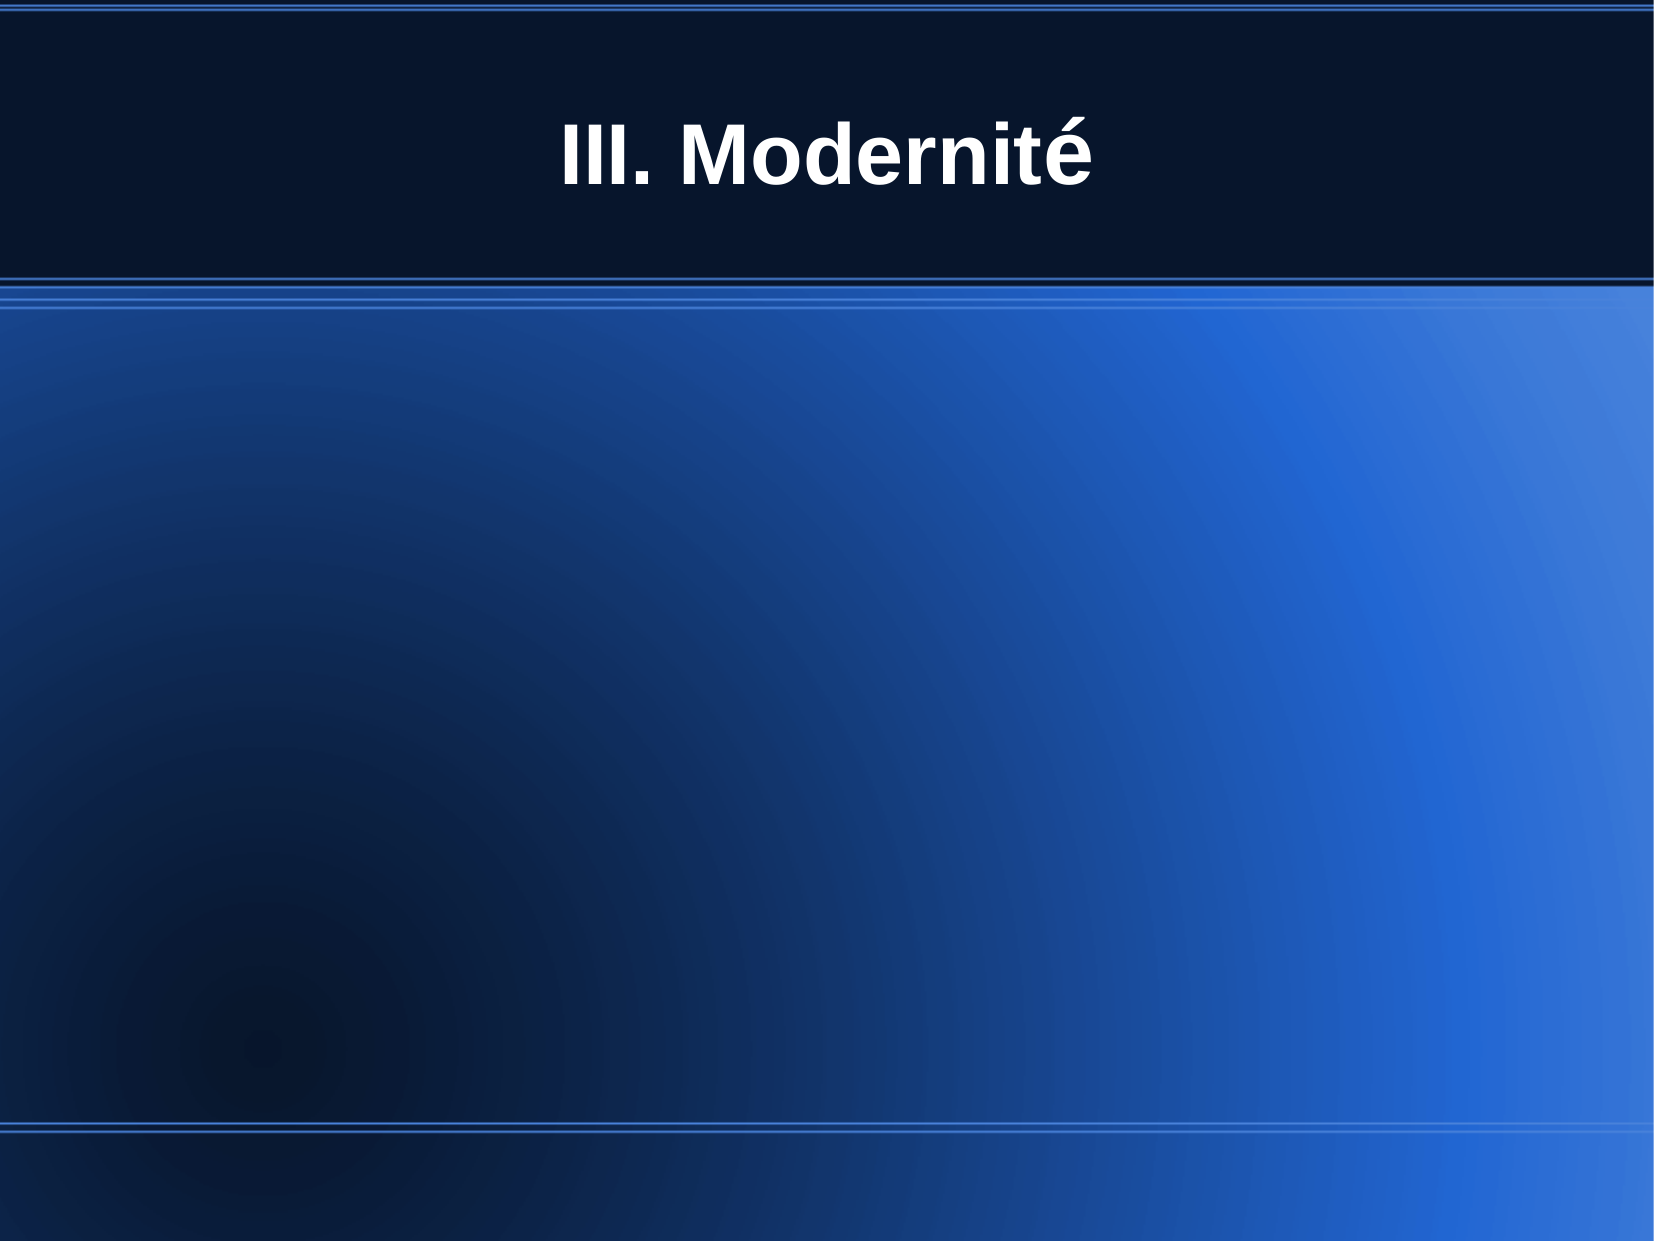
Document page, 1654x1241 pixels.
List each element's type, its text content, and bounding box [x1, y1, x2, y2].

title III. Modernité [82, 49, 1571, 257]
picture [0, 0, 1654, 1241]
